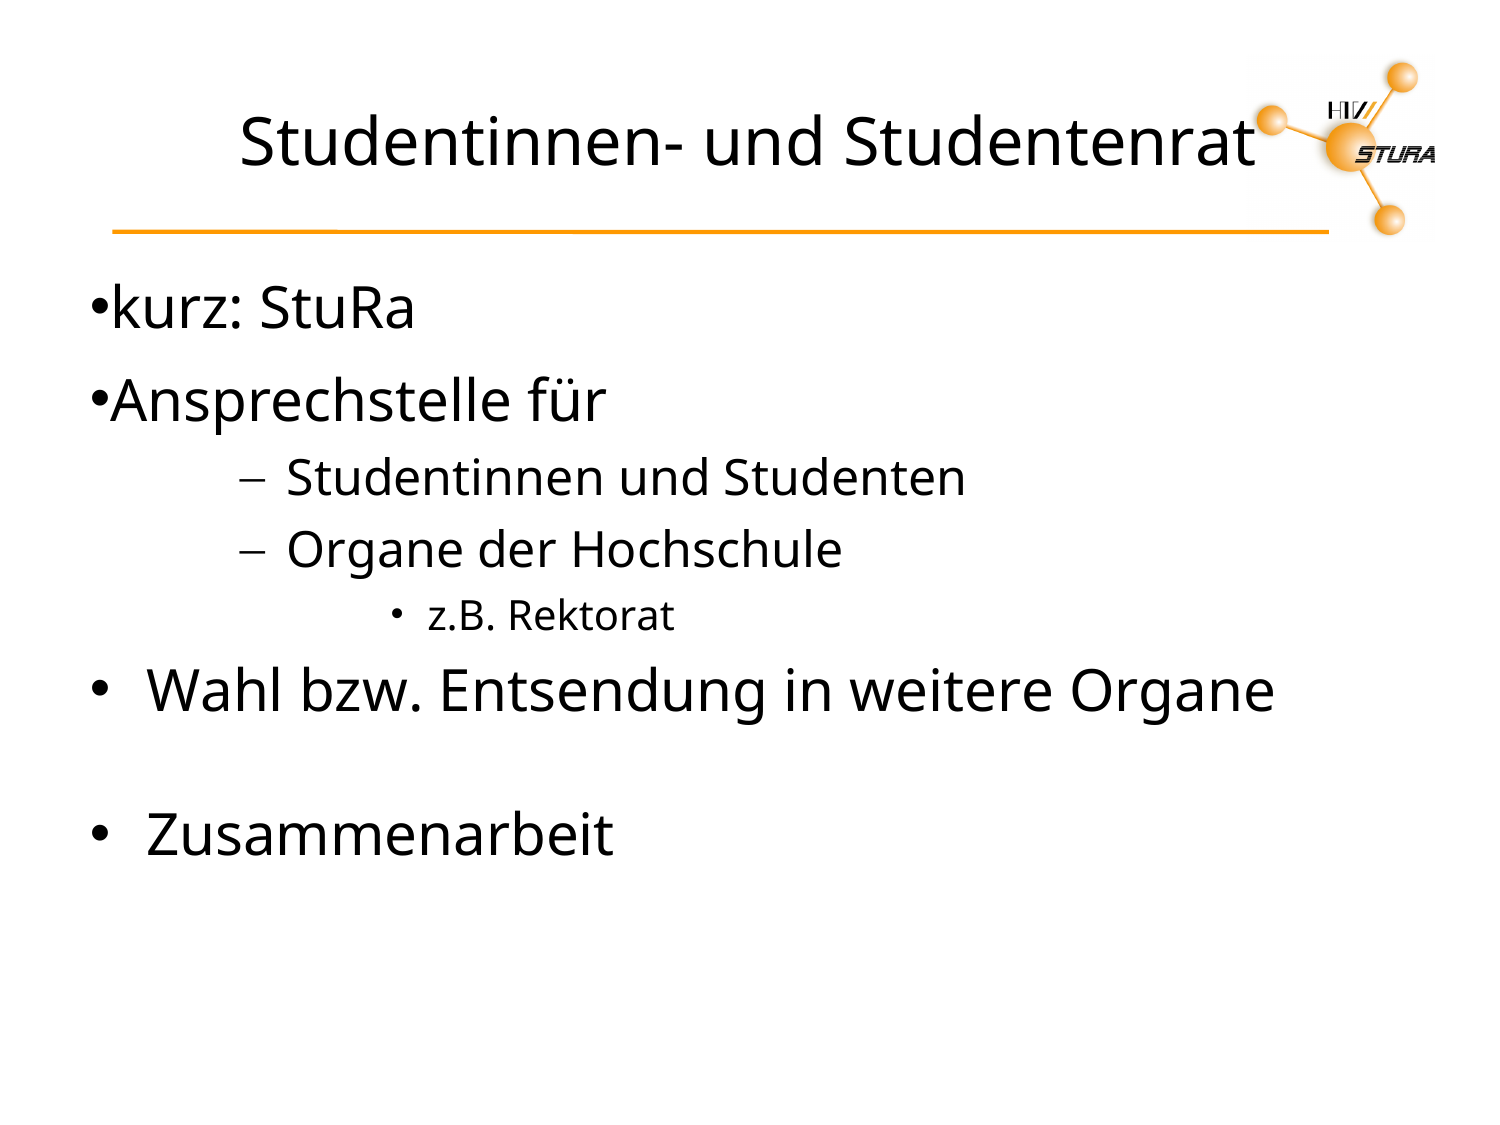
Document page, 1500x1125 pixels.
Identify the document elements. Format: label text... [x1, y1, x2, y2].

list kurz: StuRa Ansprechstelle für Studentinnen und Studenten Organe der Hochschule z.B. Rektorat Wahl bzw. Entsendung in weitere Organe Zusammenarbeit [75, 262, 1426, 1063]
title Studentinnen- und Studentenrat [74, 90, 1424, 187]
